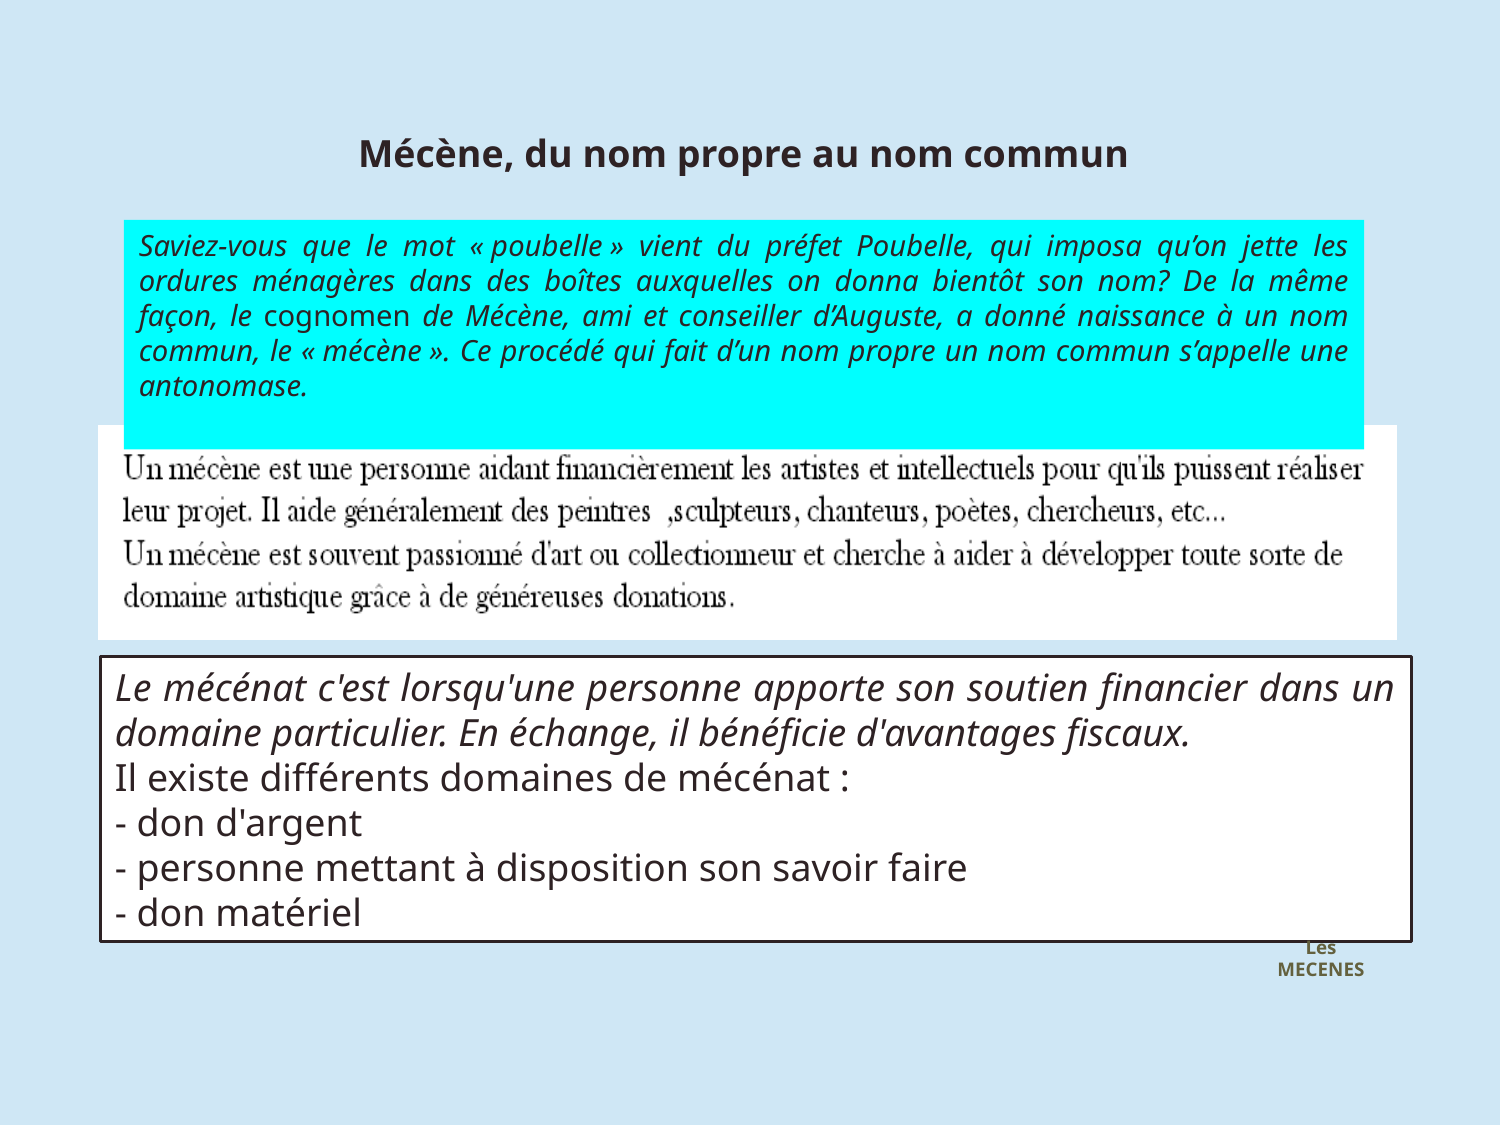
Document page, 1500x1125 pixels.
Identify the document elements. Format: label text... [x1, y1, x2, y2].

text_box Le mécénat c'est lorsqu'une personne apporte son soutien financier dans un domaine particulier. En échange, il bénéficie d'avantages fiscaux. Il existe différents domaines de mécénat : - don d'argent - personne mettant à disposition son savoir faire - don matériel [100, 656, 1412, 942]
text_box Mécène, du nom propre au nom commun [230, 78, 1258, 183]
picture [112, 439, 1382, 626]
text_box Saviez-vous que le mot « poubelle » vient du préfet Poubelle, qui imposa qu’on jette les ordures ménagères dans des boîtes auxquelles on donna bientôt son nom? De la même façon, le cognomen de Mécène, ami et conseiller d’Auguste, a donné naissance à un nom commun, le « mécène ». Ce procédé qui fait d’un nom propre un nom commun s’appelle une antonomase. [123, 219, 1365, 450]
